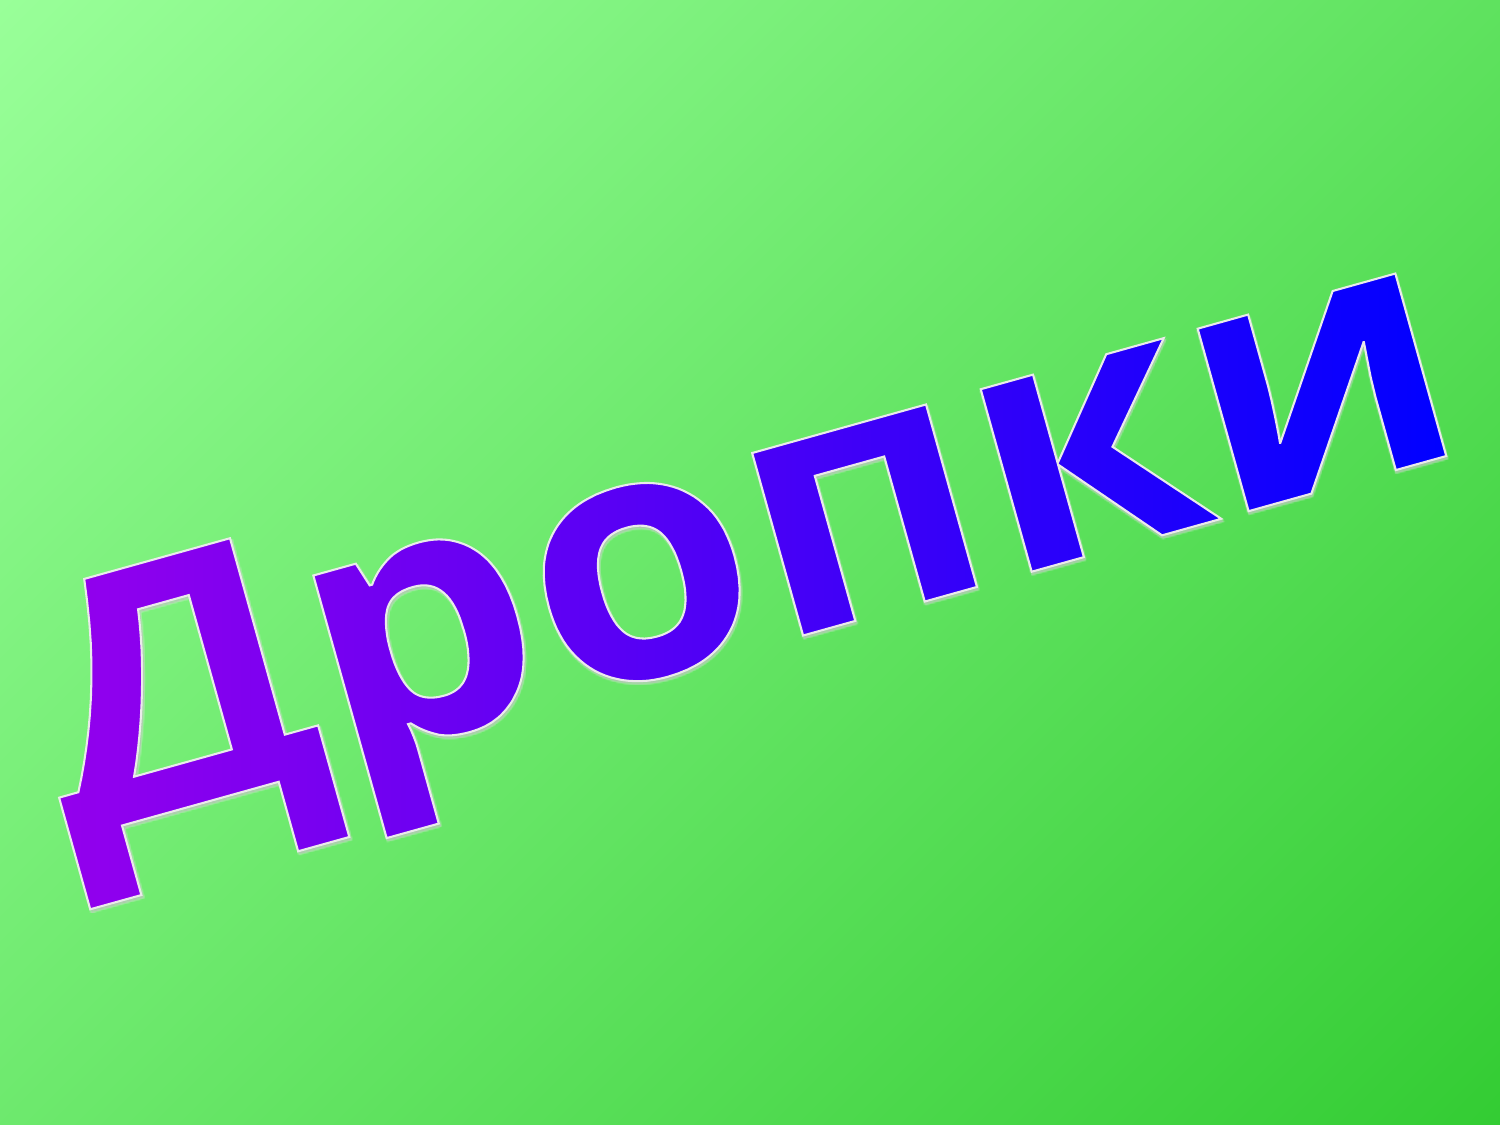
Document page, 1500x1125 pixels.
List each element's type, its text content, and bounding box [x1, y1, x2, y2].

text_box Дропки [313, 539, 524, 839]
text_box Дропки [59, 538, 350, 910]
text_box Дропки [752, 404, 977, 636]
text_box Дропки [1197, 273, 1447, 512]
text_box Дропки [543, 482, 740, 682]
text_box Дропки [980, 338, 1222, 572]
